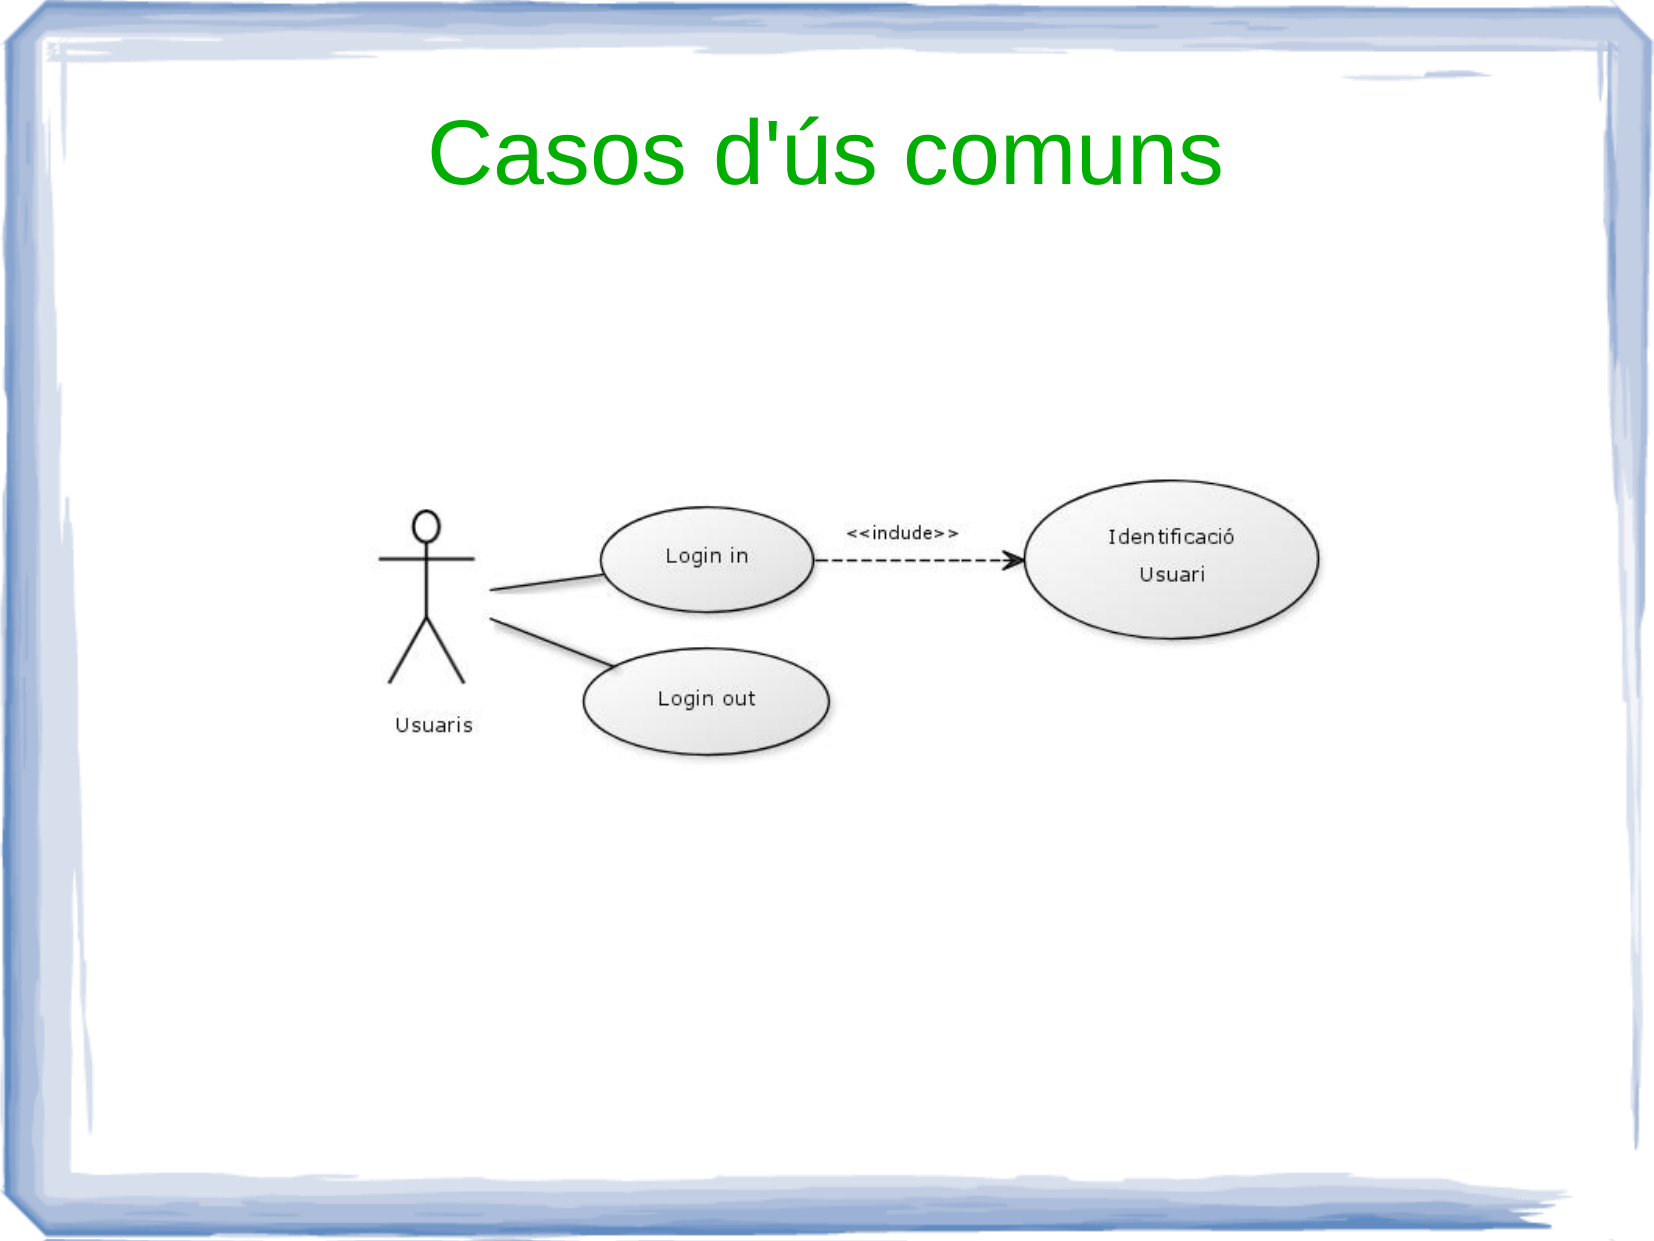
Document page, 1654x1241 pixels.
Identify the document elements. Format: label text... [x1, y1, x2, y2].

picture [0, 0, 1654, 1241]
title Casos d'ús comuns [82, 49, 1571, 257]
